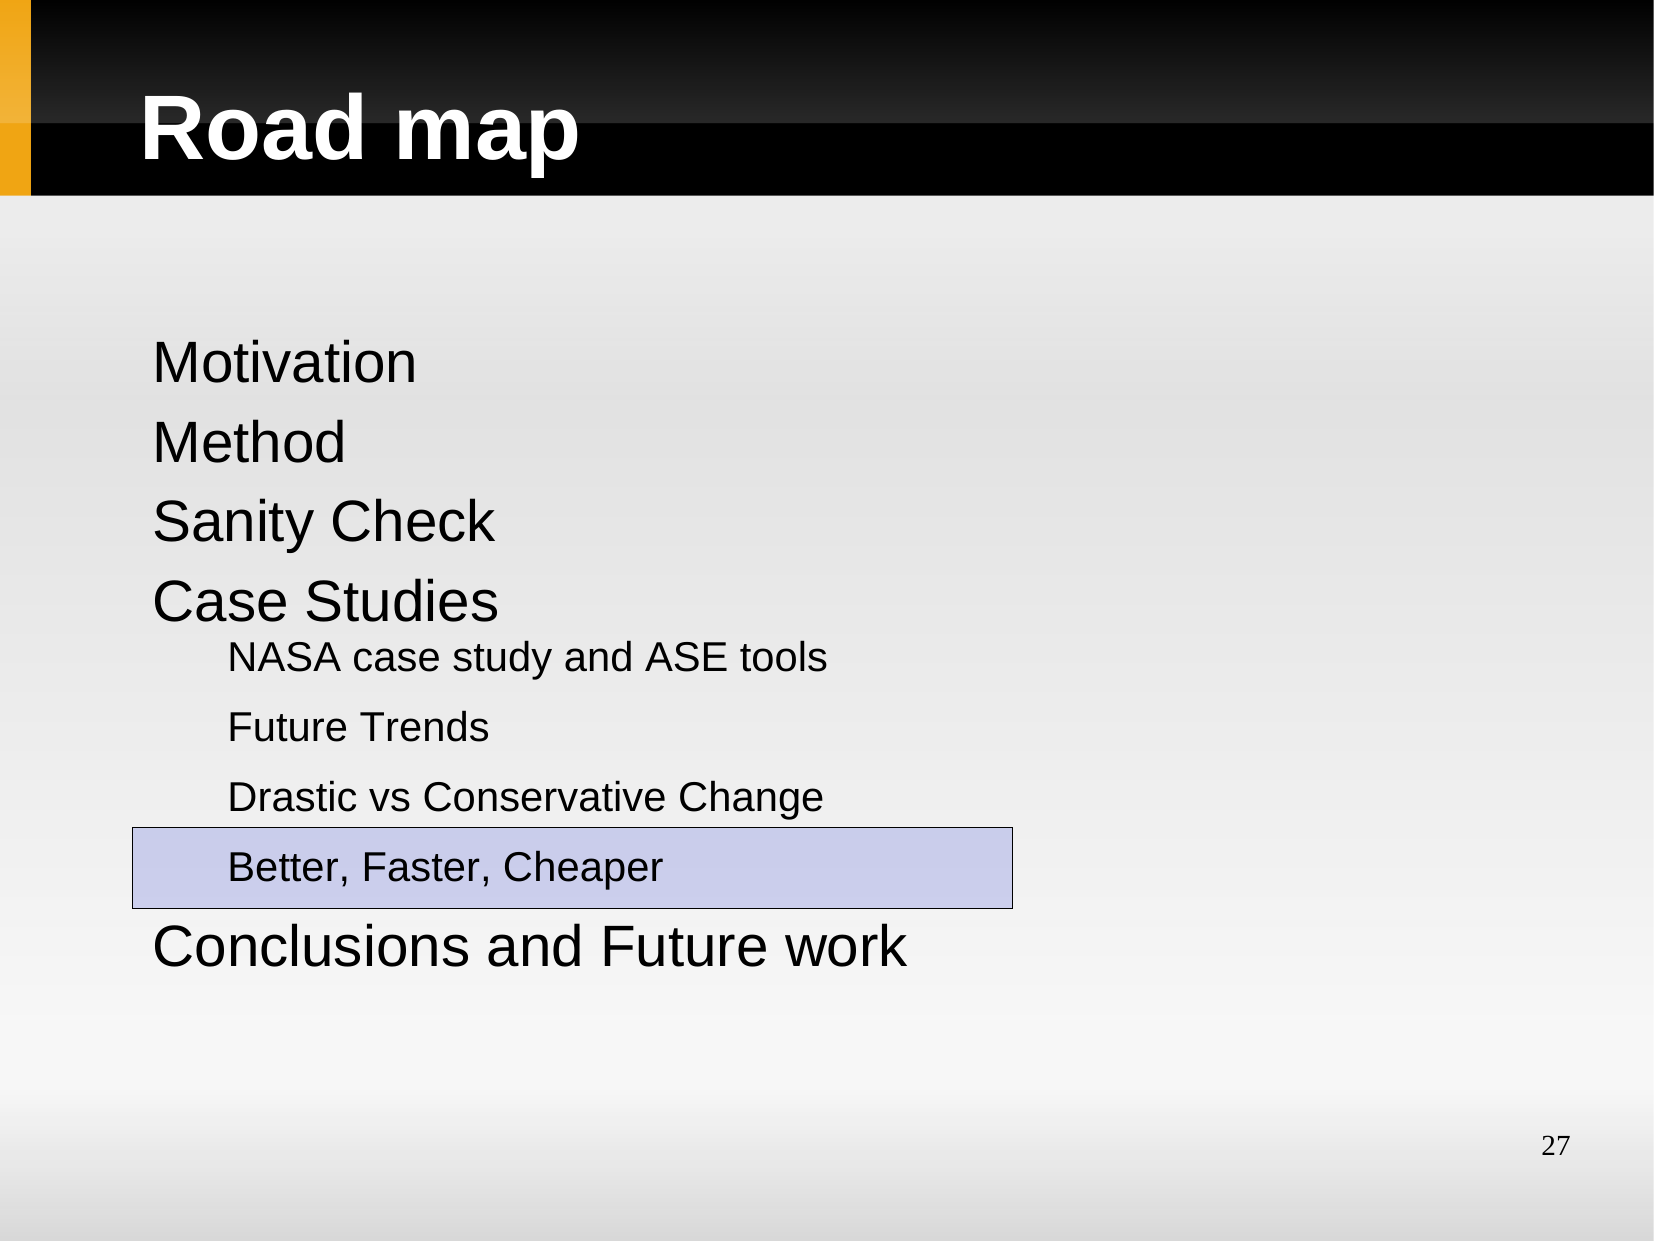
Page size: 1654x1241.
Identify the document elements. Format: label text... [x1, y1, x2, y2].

list Motivation Method Sanity Check Case Studies NASA case study and ASE tools Future Trends Drastic vs Conservative Change Better, Faster, Cheaper Conclusions and Future work [137, 322, 1516, 1094]
title Road map [124, 68, 1530, 188]
picture [0, 0, 1654, 1241]
text_box [132, 827, 137, 909]
